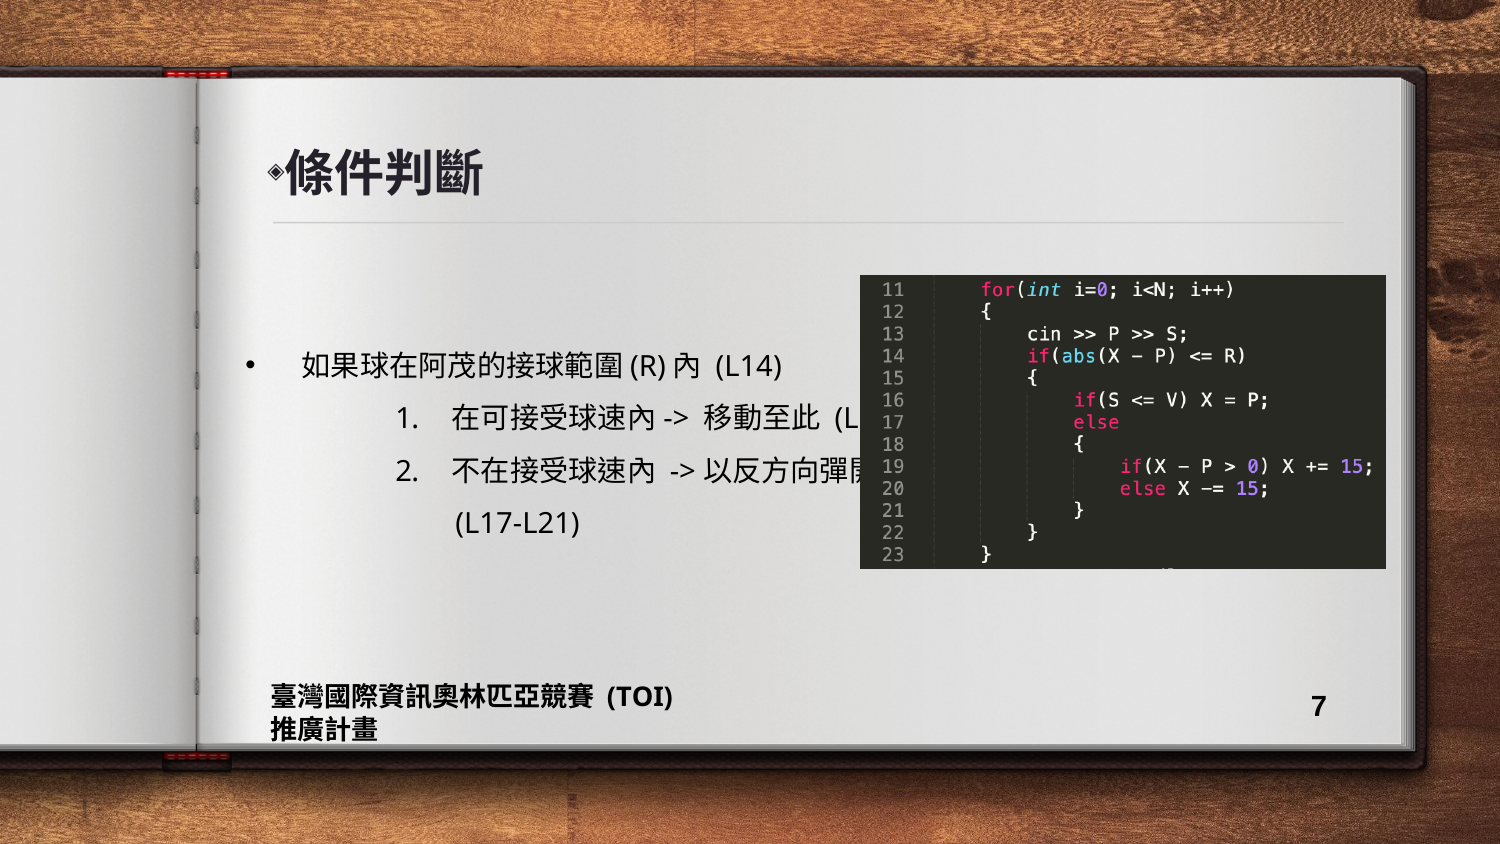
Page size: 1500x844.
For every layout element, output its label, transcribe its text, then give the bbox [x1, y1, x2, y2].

text_box [1295, 672, 1386, 737]
text_box 如果球在阿茂的接球範圍(R)內 (L14) 在可接受球速內-> 移動至此 (L16) 不在接受球速內 ->以反方向彈開 (L17-L21) [230, 322, 1270, 695]
picture [860, 275, 1386, 569]
text_box 條件判斷 [252, 126, 746, 216]
